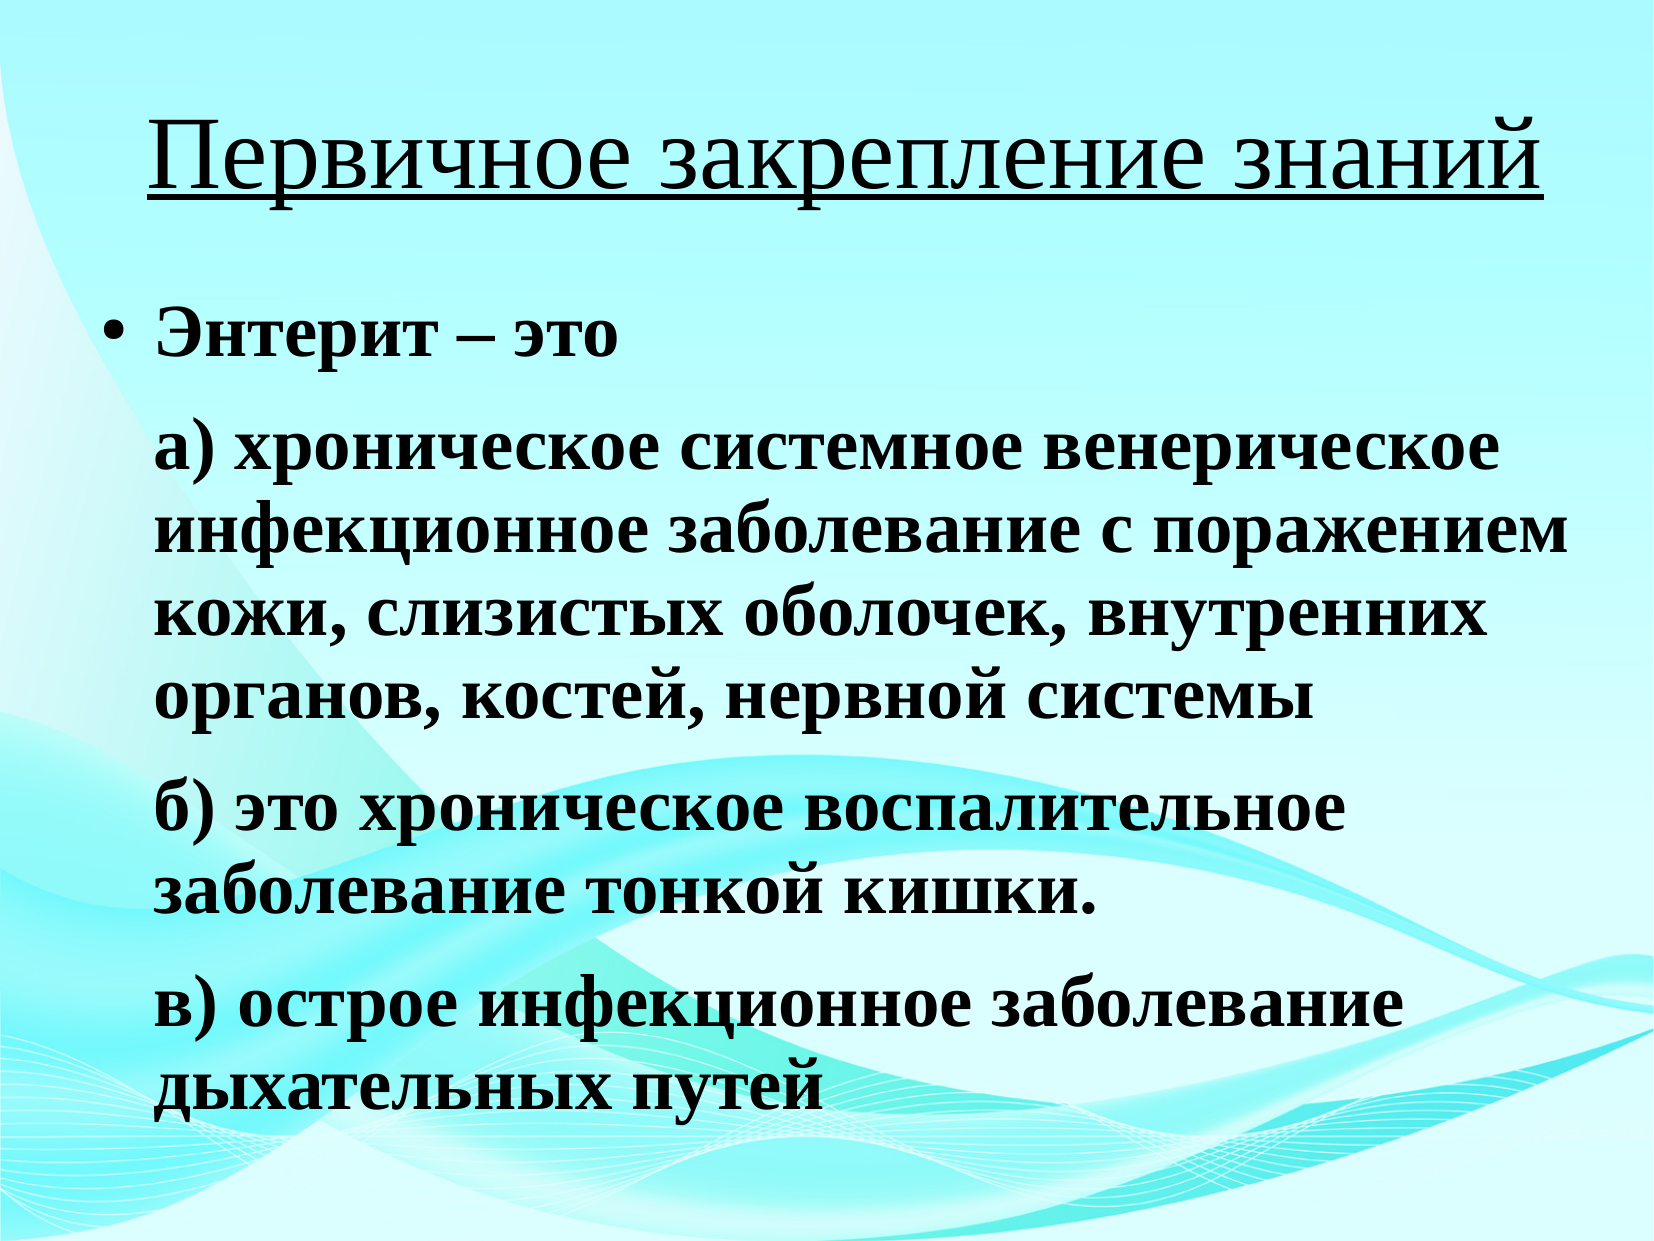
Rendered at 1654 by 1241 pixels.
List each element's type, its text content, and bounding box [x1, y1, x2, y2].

title Первичное закрепление знаний [82, 49, 1571, 257]
picture [0, 0, 1654, 1241]
list Энтерит – это а) хроническое системное венерическое инфекционное заболевание с поражением кожи, слизистых оболочек, внутренних органов, костей, нервной системы б) это хроническое воспалительное заболевание тонкой кишки. в) острое инфекционное заболевание дыхательных путей [82, 290, 1571, 1126]
